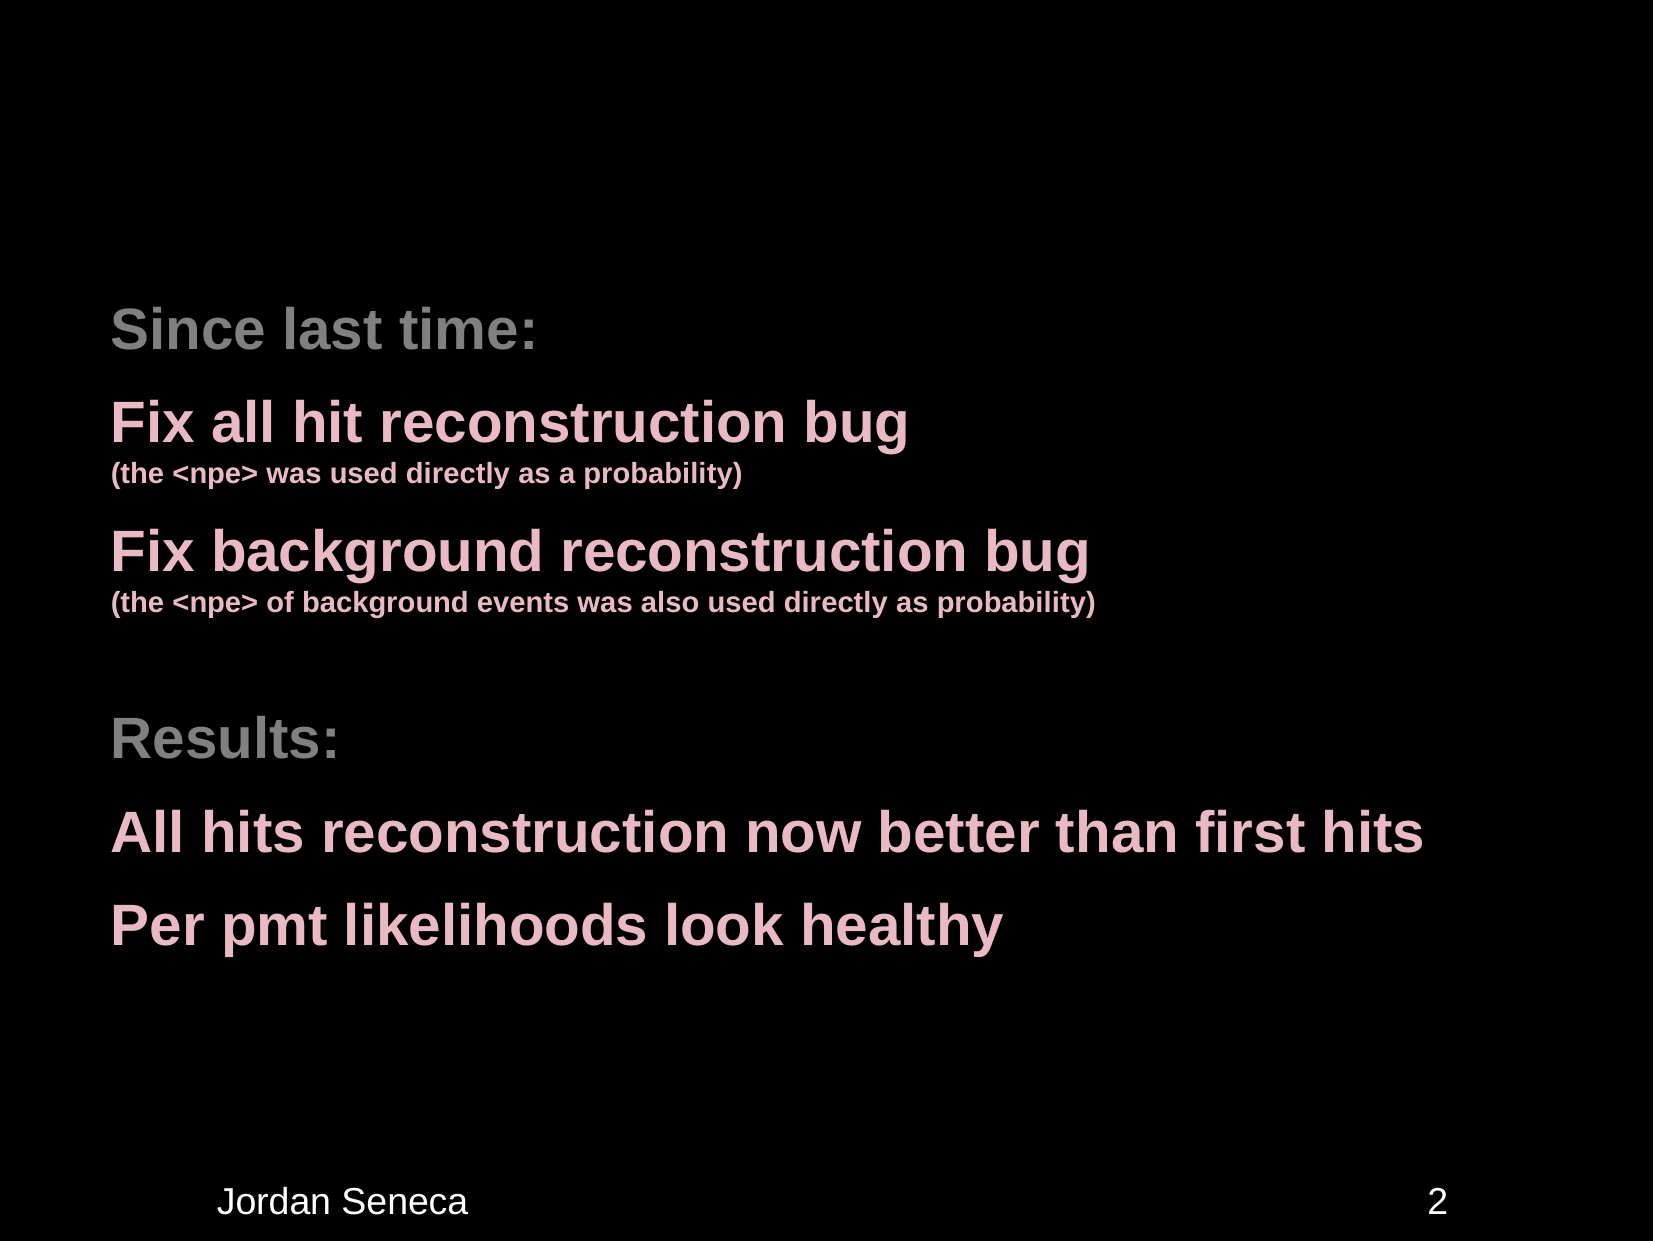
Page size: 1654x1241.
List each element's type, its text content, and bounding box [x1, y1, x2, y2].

text_box Since last time: Fix all hit reconstruction bug (the <npe> was used directly as a probability) Fix background reconstruction bug (the <npe> of background events was also used directly as probability) Results: All hits reconstruction now better than first hits Per pmt likelihoods look healthy [60, 283, 1621, 965]
